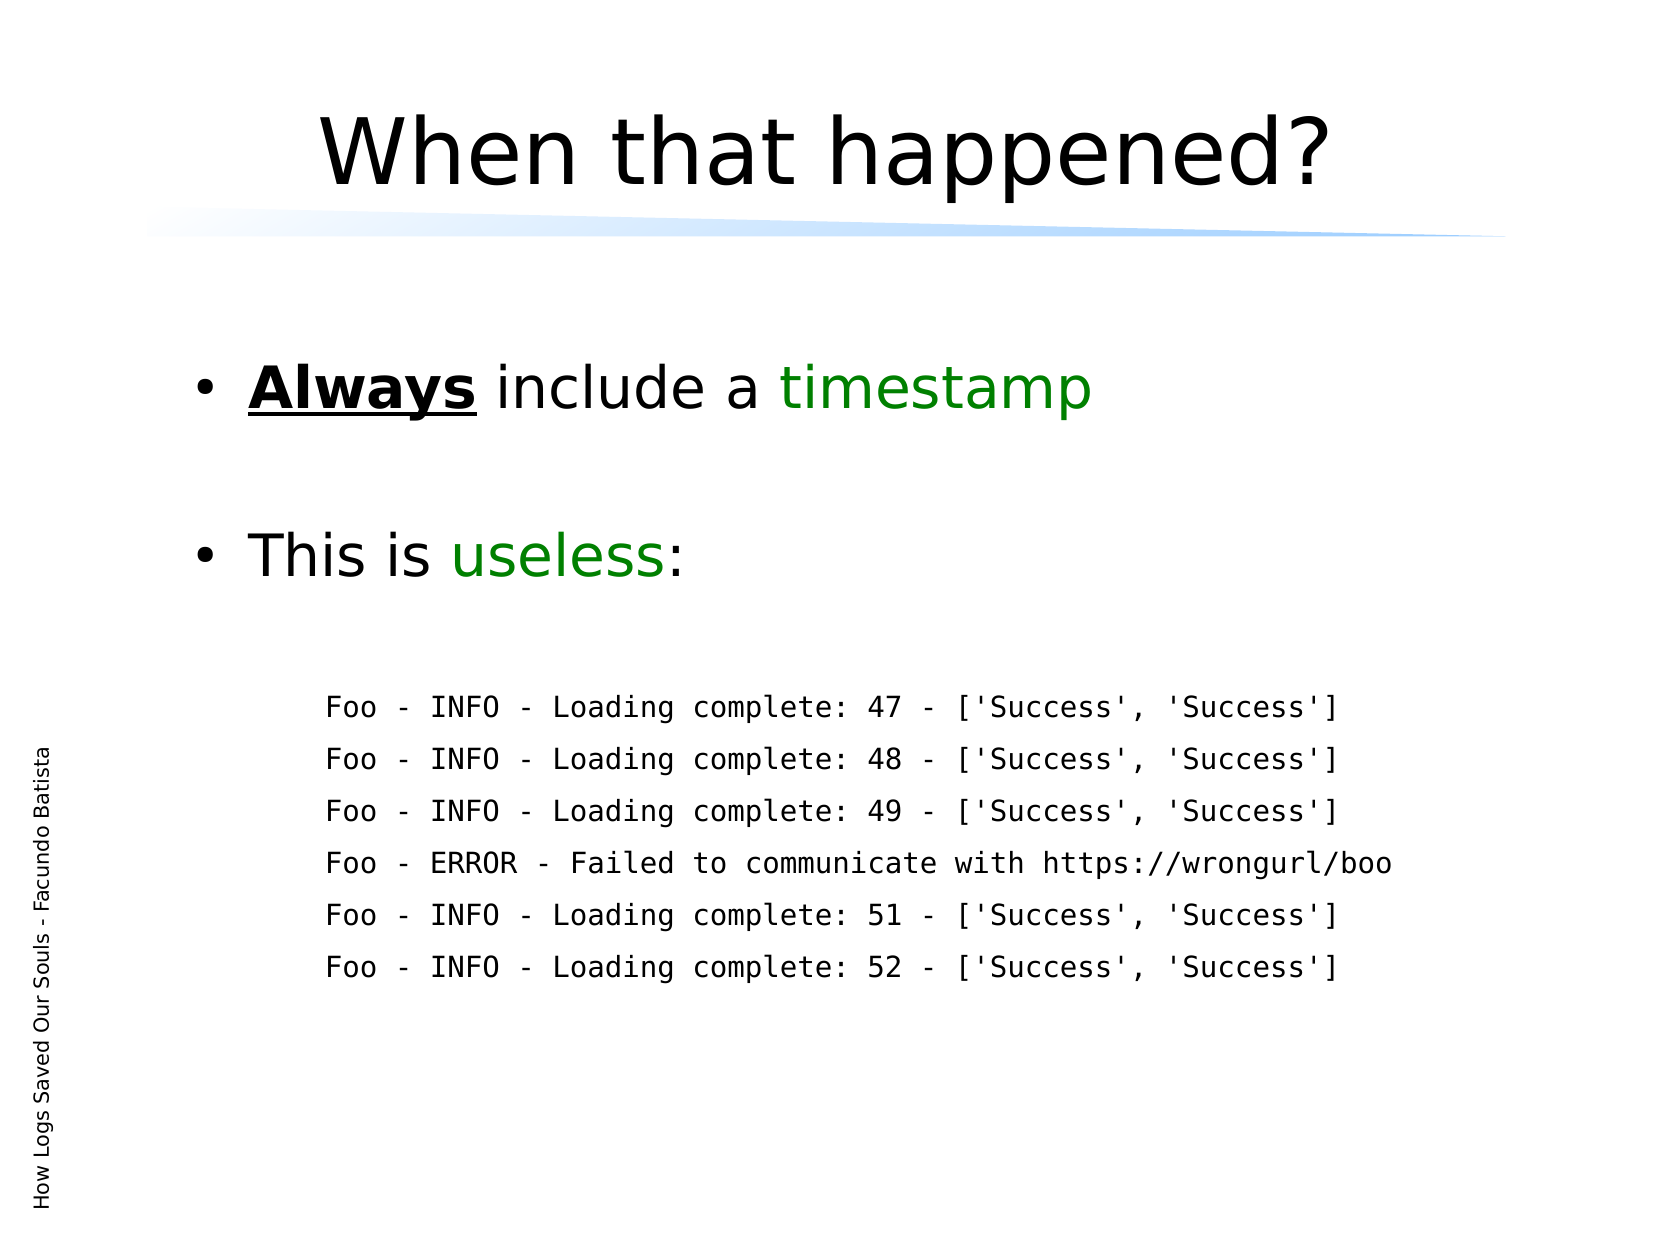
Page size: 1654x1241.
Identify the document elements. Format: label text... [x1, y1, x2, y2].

title When that happened? [82, 49, 1571, 257]
list Always include a timestamp This is useless: Foo - INFO - Loading complete: 47 - ['Success', 'Success'] Foo - INFO - Loading complete: 48 - ['Success', 'Success'] Foo - INFO - Loading complete: 49 - ['Success', 'Success'] Foo - ERROR - Failed to communicate with https://wrongurl/boo Foo - INFO - Loading complete: 51 - ['Success', 'Success'] Foo - INFO - Loading complete: 52 - ['Success', 'Success'] [177, 354, 1571, 1109]
